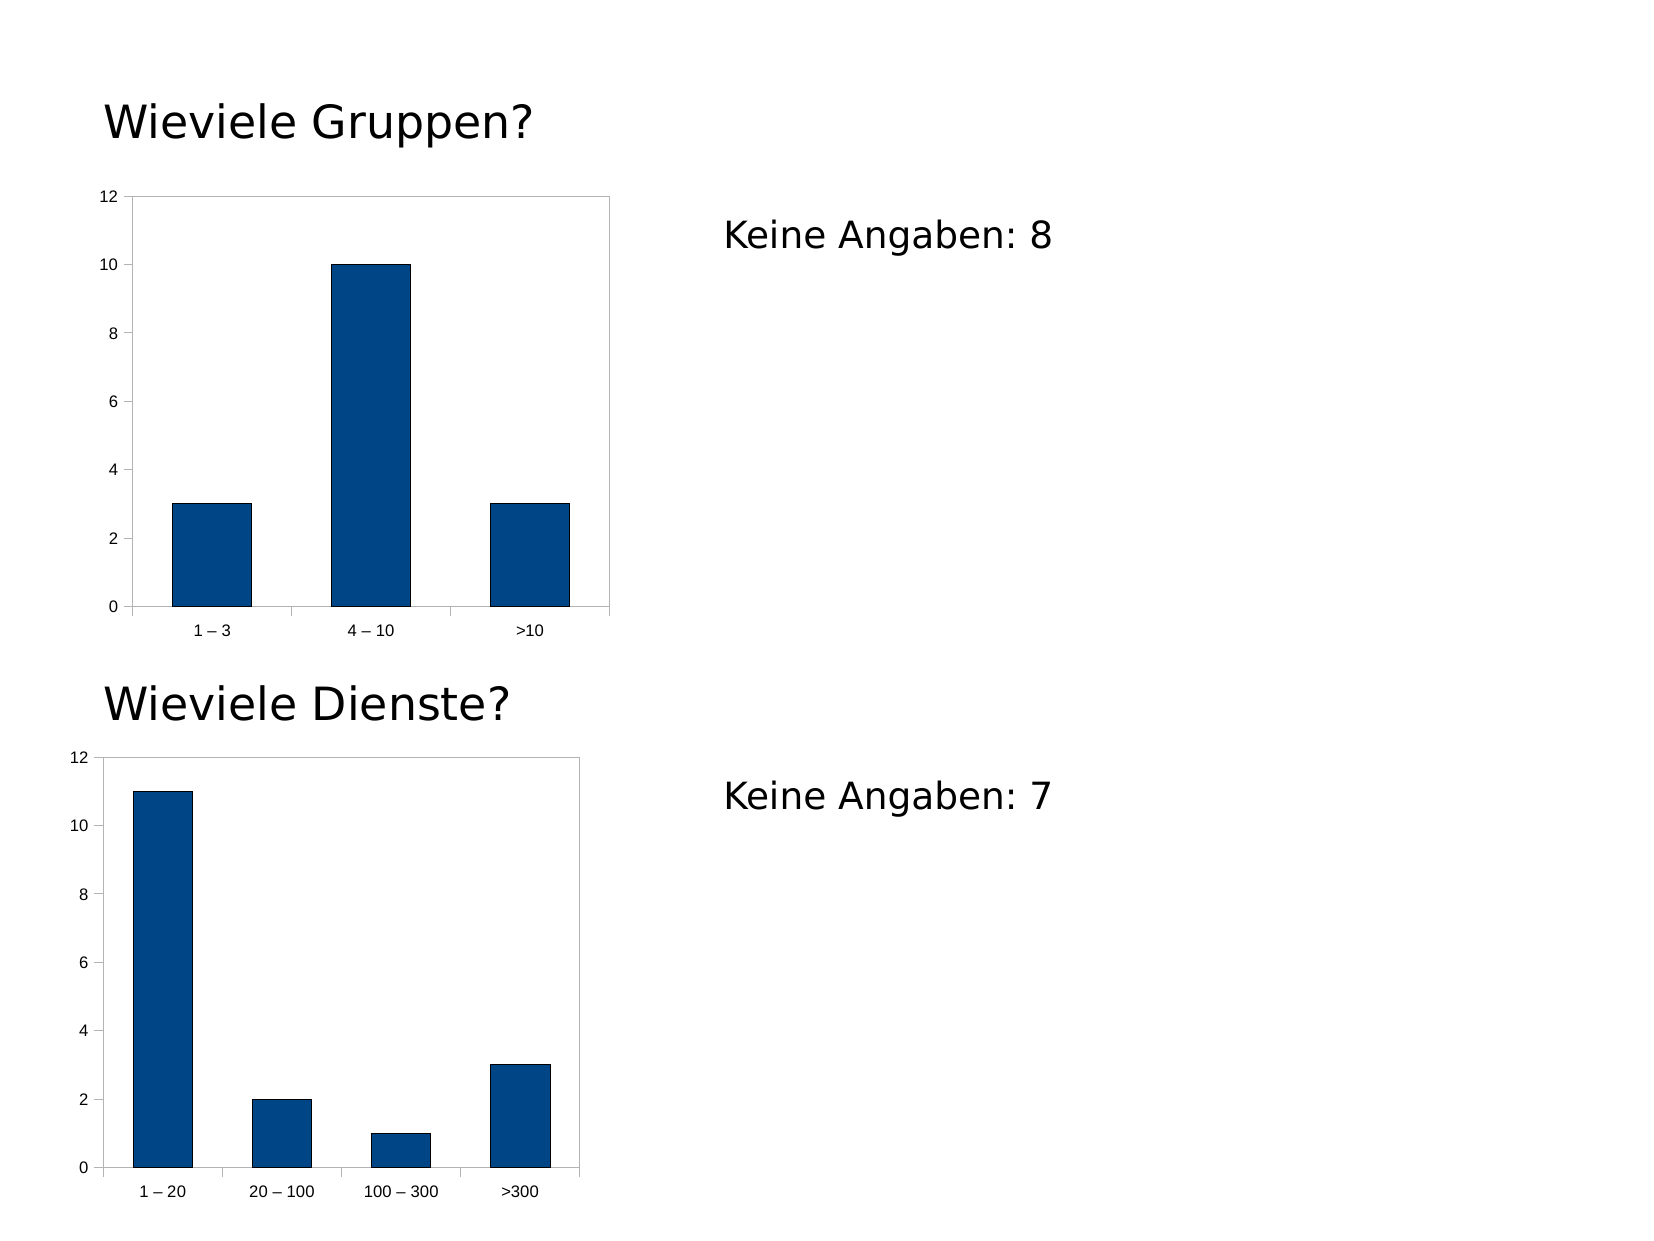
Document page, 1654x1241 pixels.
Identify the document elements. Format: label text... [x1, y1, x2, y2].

text_box Wieviele Gruppen? [88, 88, 1241, 157]
text_box Wieviele Dienste? [88, 670, 1063, 739]
chart [88, 177, 621, 650]
chart [59, 738, 591, 1211]
text_box Keine Angaben: 7 [708, 767, 1506, 827]
text_box Keine Angaben: 8 [708, 206, 1477, 266]
